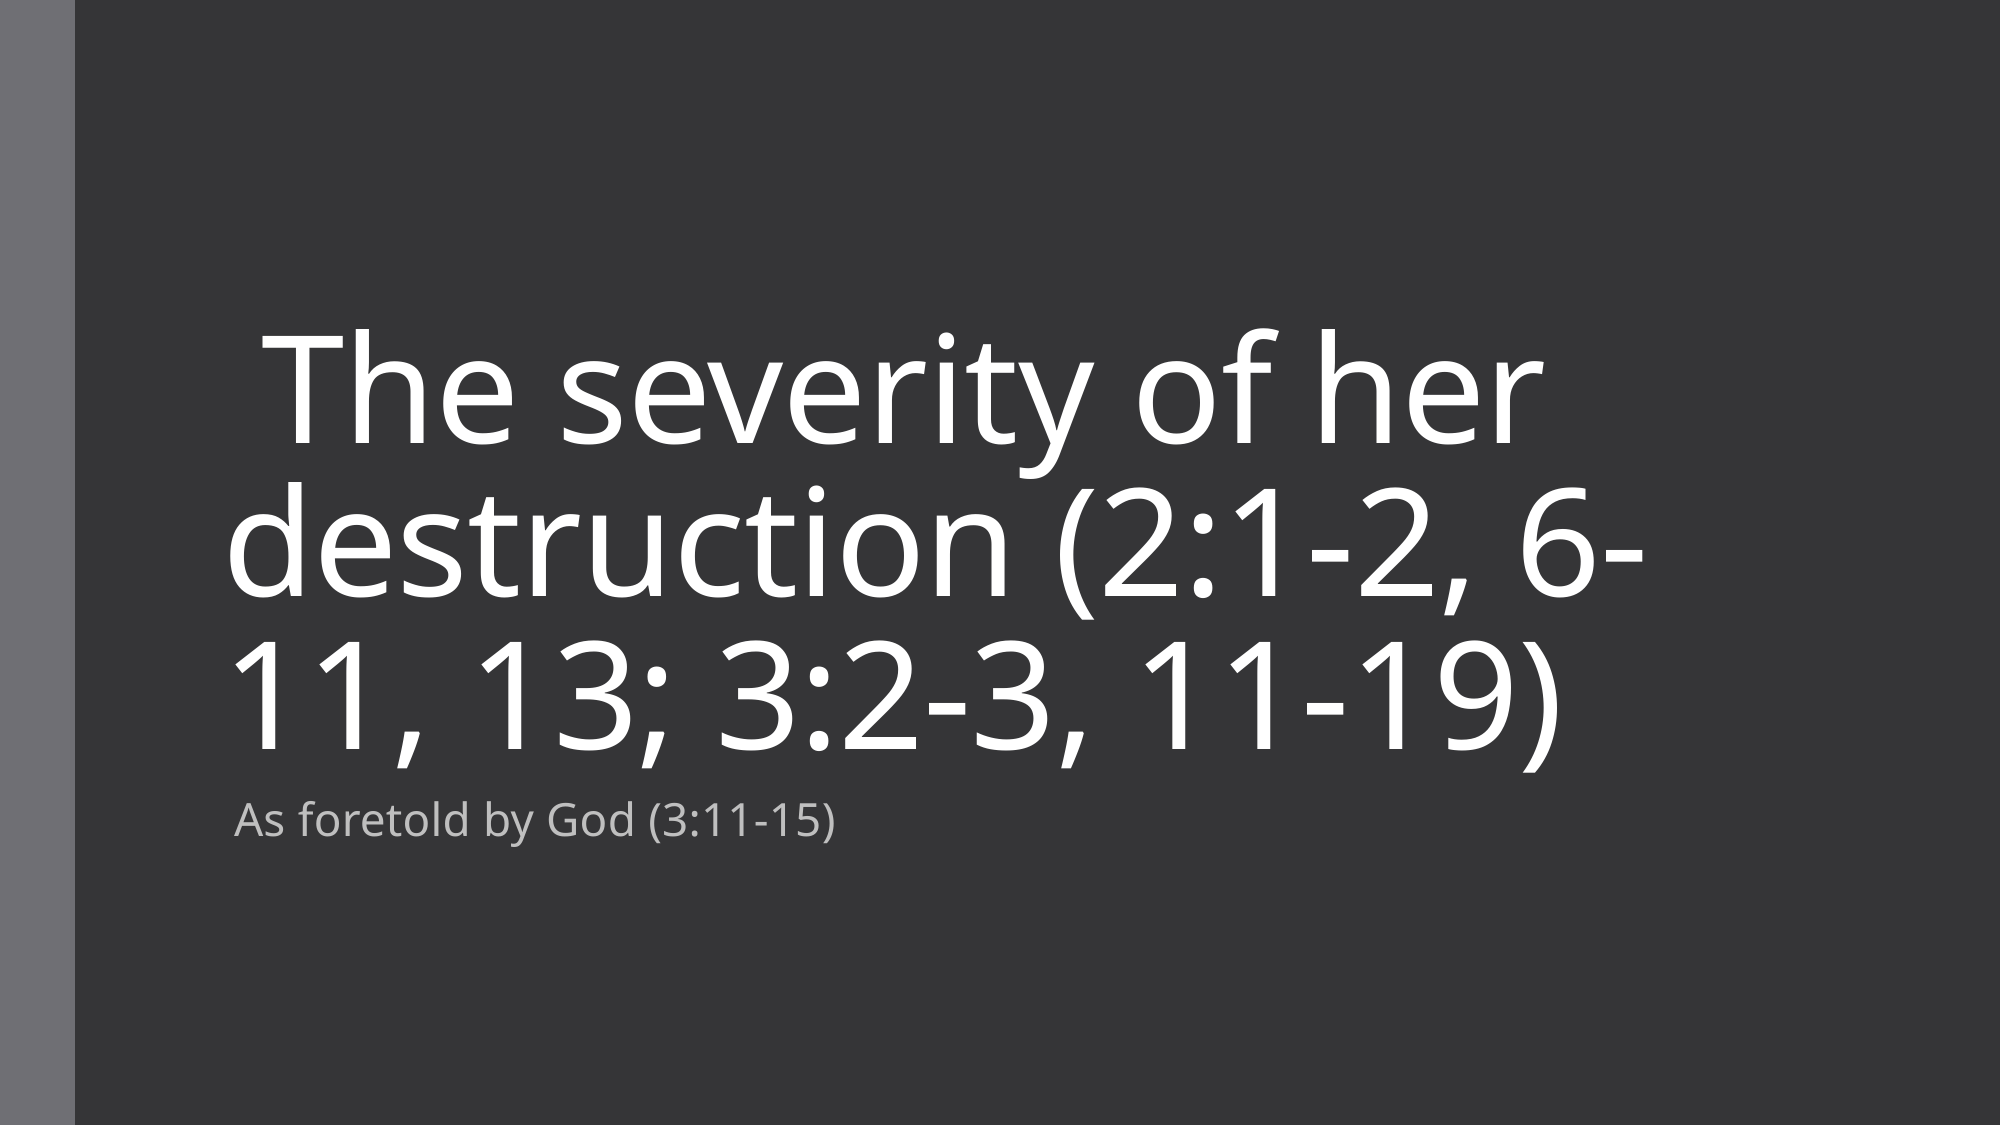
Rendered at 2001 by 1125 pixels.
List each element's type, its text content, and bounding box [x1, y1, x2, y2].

title The severity of her destruction (2:1-2, 6-11, 13; 3:2-3, 11-19) [206, 124, 1752, 787]
subtitle As foretold by God (3:11-15) [206, 787, 1752, 1066]
